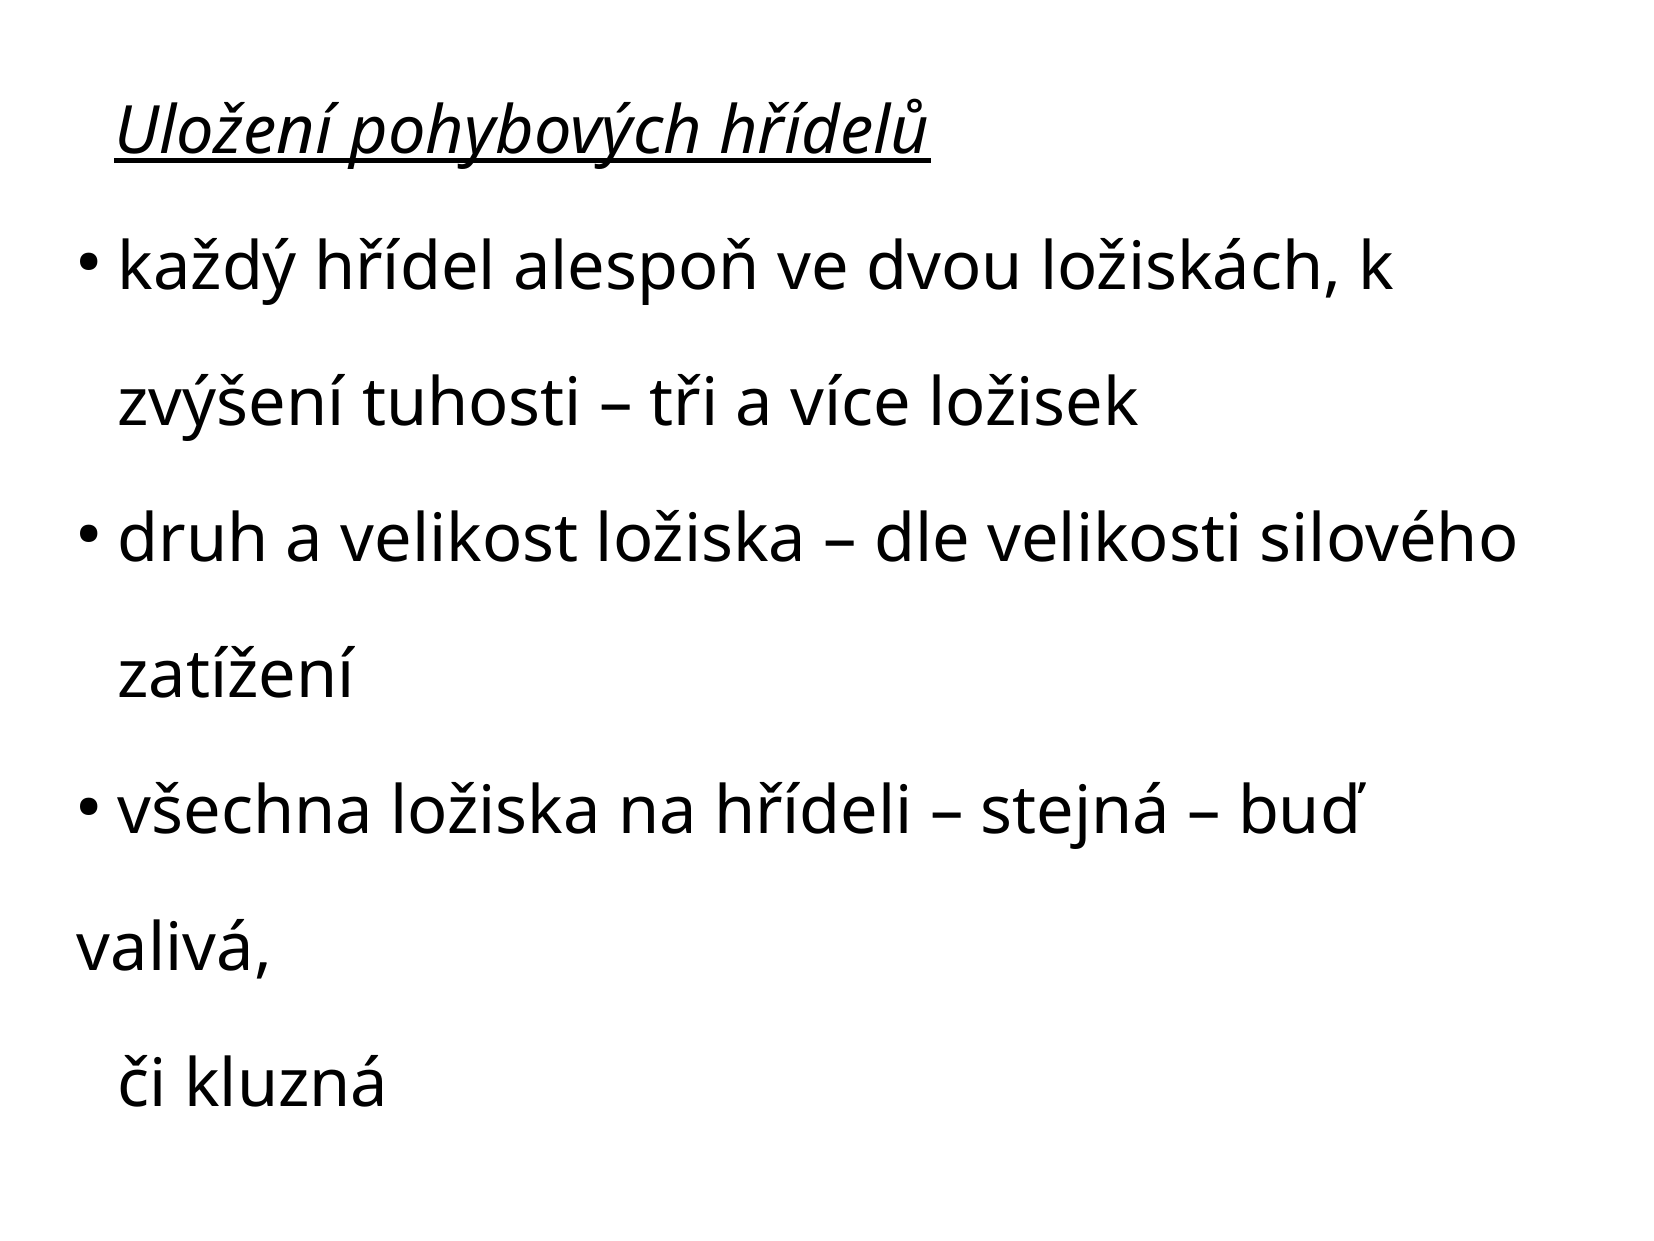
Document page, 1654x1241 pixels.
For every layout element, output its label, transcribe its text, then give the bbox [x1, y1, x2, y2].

subtitle Uložení pohybových hřídelů každý hřídel alespoň ve dvou ložiskách, k zvýšení tuhosti – tři a více ložisek druh a velikost ložiska – dle velikosti silového zatížení všechna ložiska na hřídeli – stejná – buď valivá, či kluzná [76, 59, 1565, 1104]
